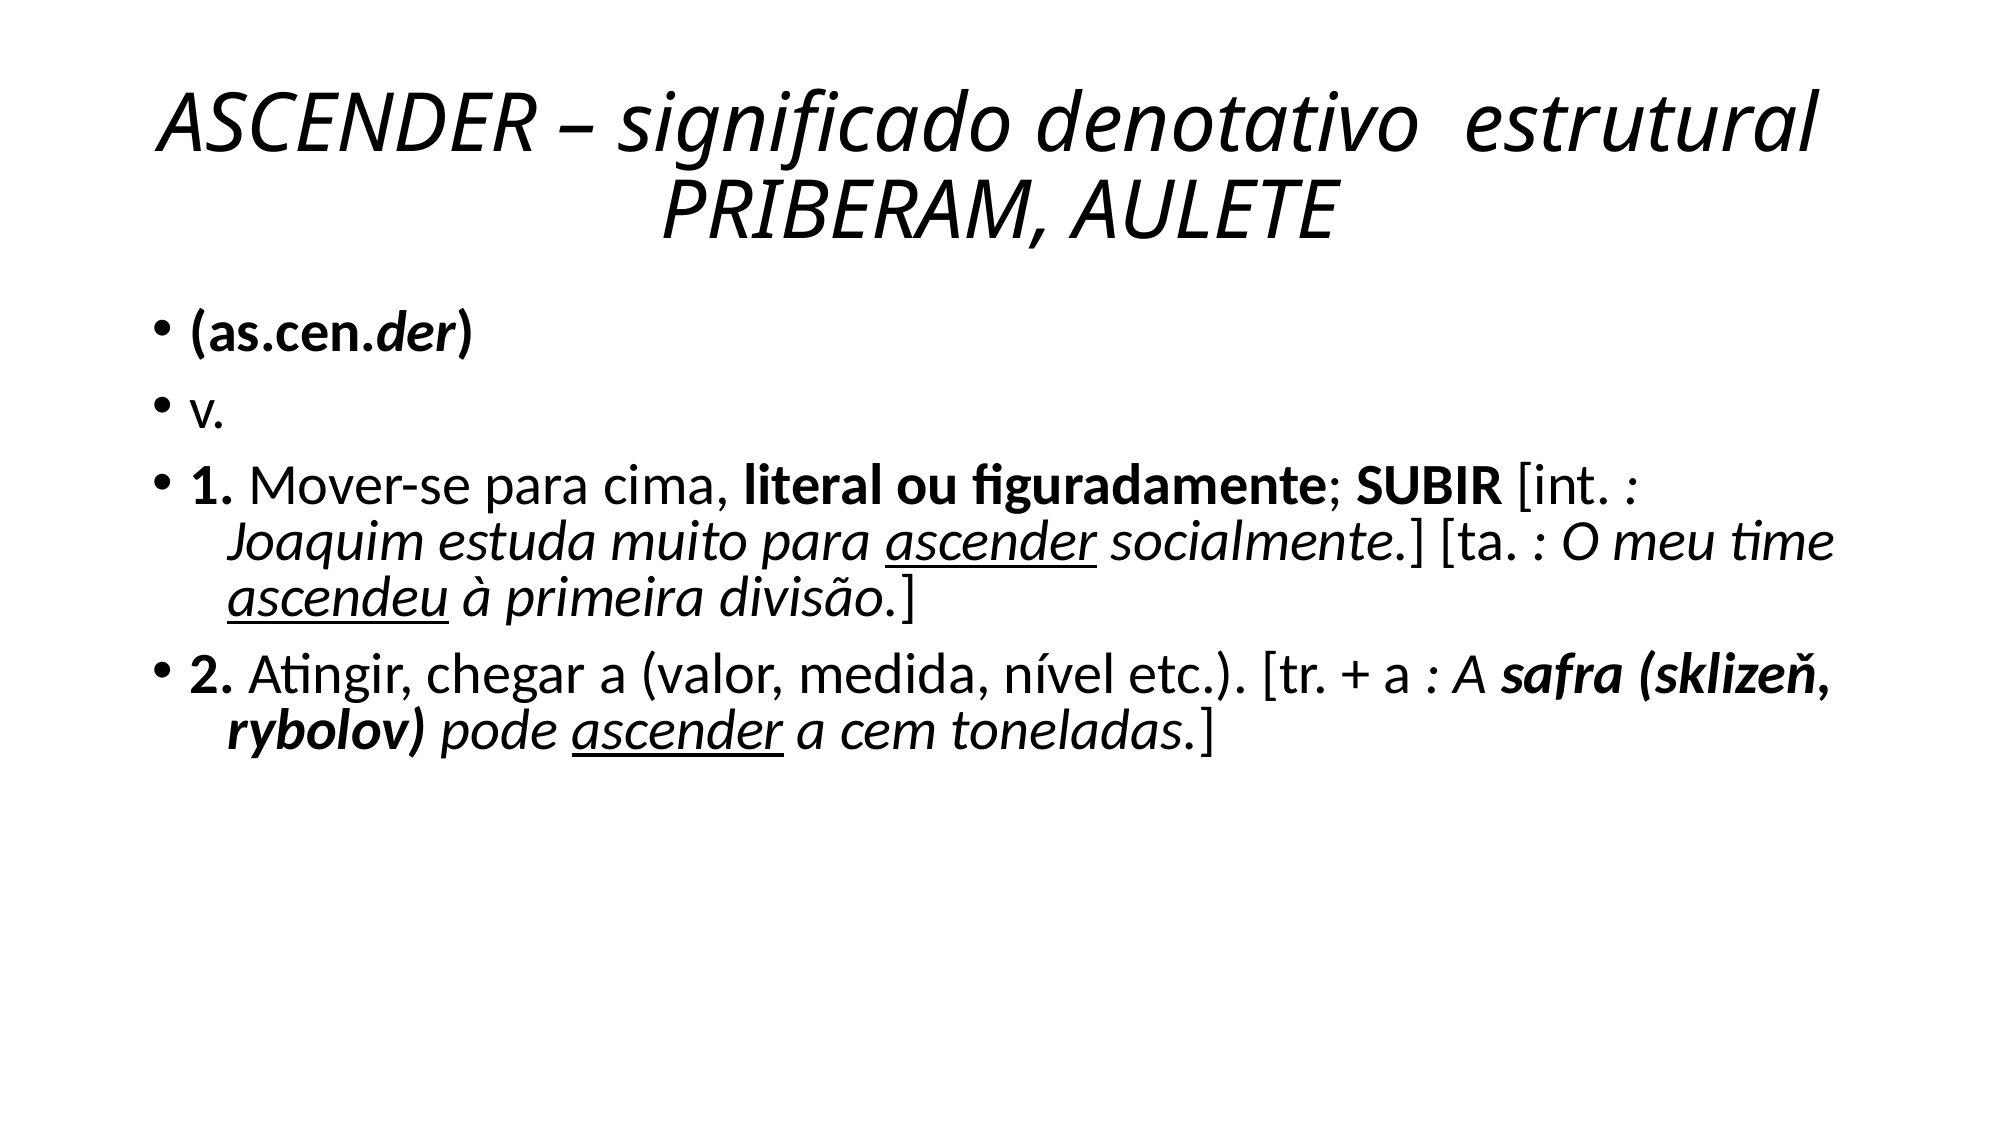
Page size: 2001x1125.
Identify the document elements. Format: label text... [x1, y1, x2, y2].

list (as.cen.der) v. 1. Mover-se para cima, literal ou figuradamente; SUBIR [int. : Joaquim estuda muito para ascender socialmente.] [ta. : O meu time ascendeu à primeira divisão.] 2. Atingir, chegar a (valor, medida, nível etc.). [tr. + a : A safra (sklizeň, rybolov) pode ascender a cem toneladas.] [137, 299, 1863, 1014]
title ASCENDER – significado denotativo estrutural PRIBERAM, AULETE [137, 59, 1863, 278]
